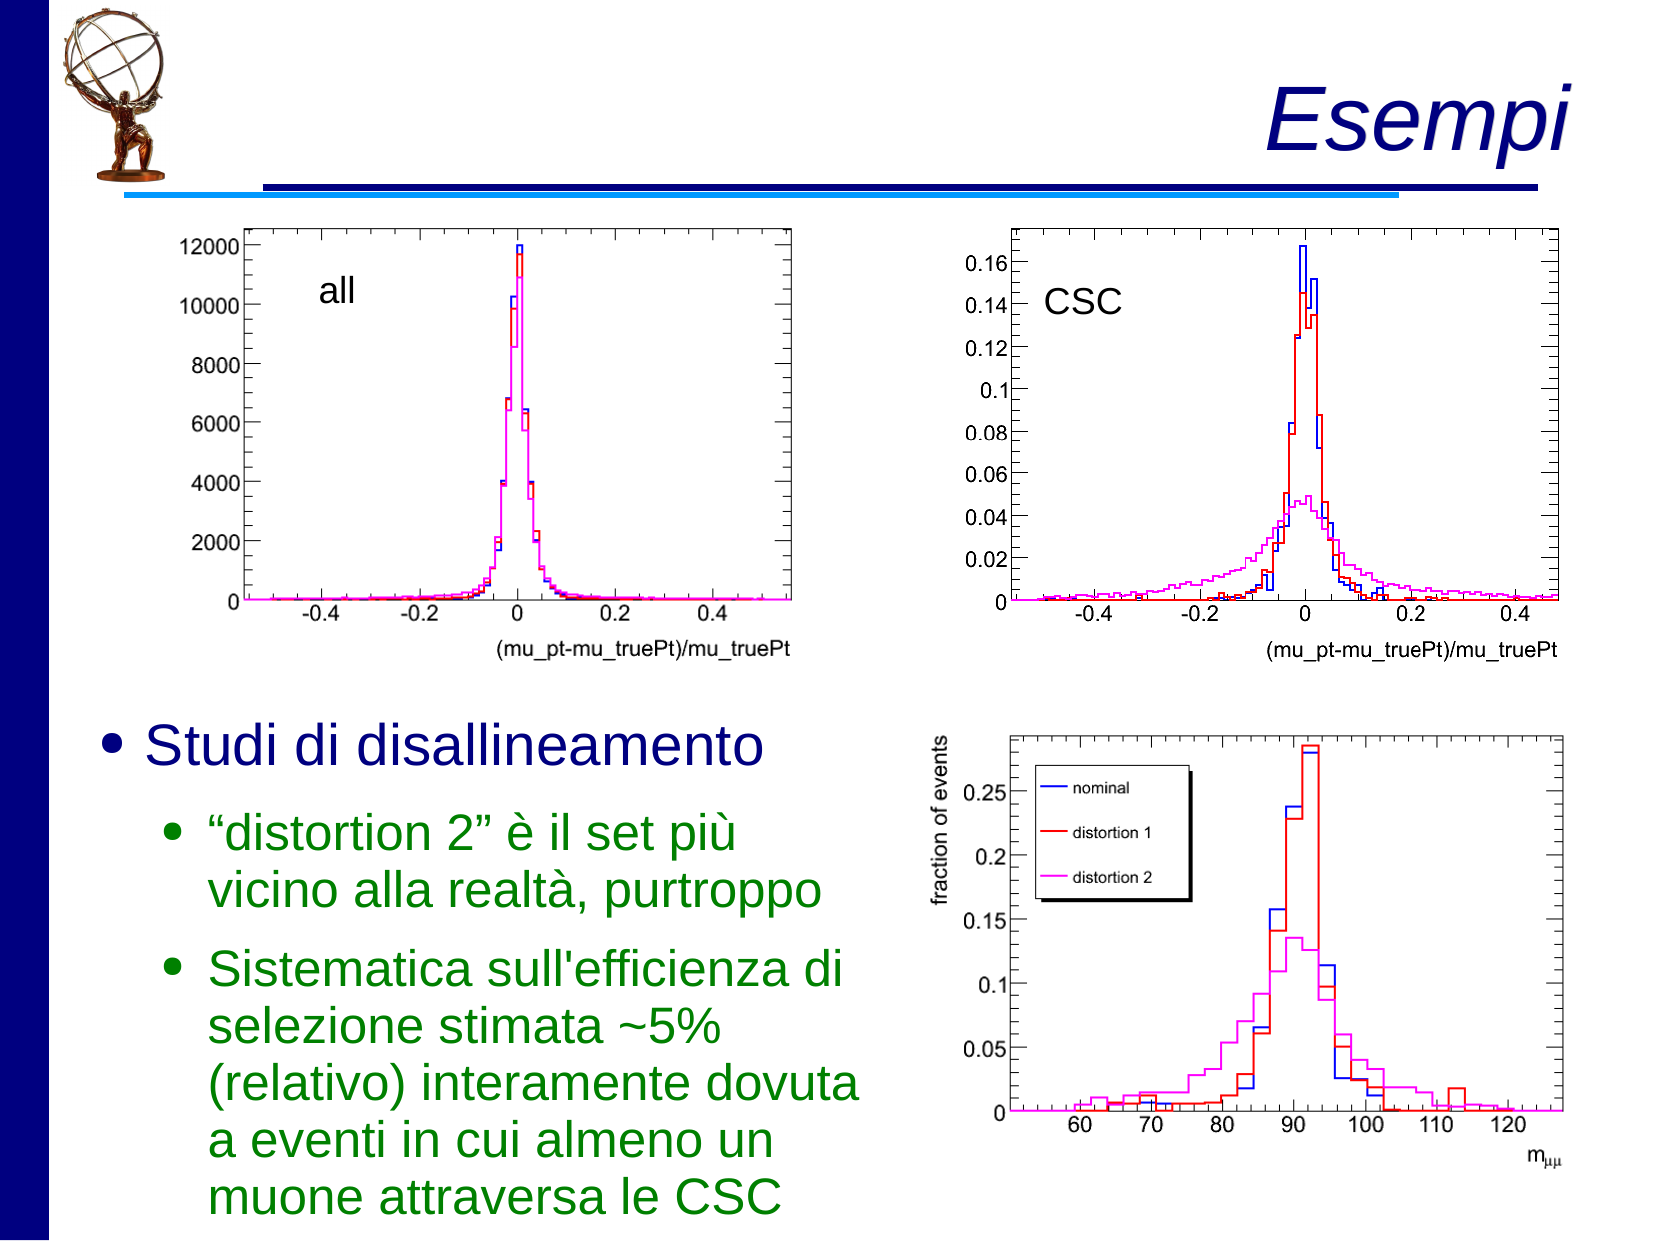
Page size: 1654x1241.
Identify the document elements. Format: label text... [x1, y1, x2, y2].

picture [133, 205, 826, 676]
picture [900, 205, 1592, 676]
picture [898, 712, 1598, 1187]
text_box CSC [1029, 273, 1138, 331]
title Esempi [82, 56, 1571, 181]
text_box all [303, 261, 371, 319]
list Studi di disallineamento “distortion 2” è il set più vicino alla realtà, purtroppo Sistematica sull'efficienza di selezione stimata ~5% (relativo) interamente dovuta a eventi in cui almeno un muone attraversa le CSC [82, 712, 863, 1241]
picture [57, 5, 170, 186]
